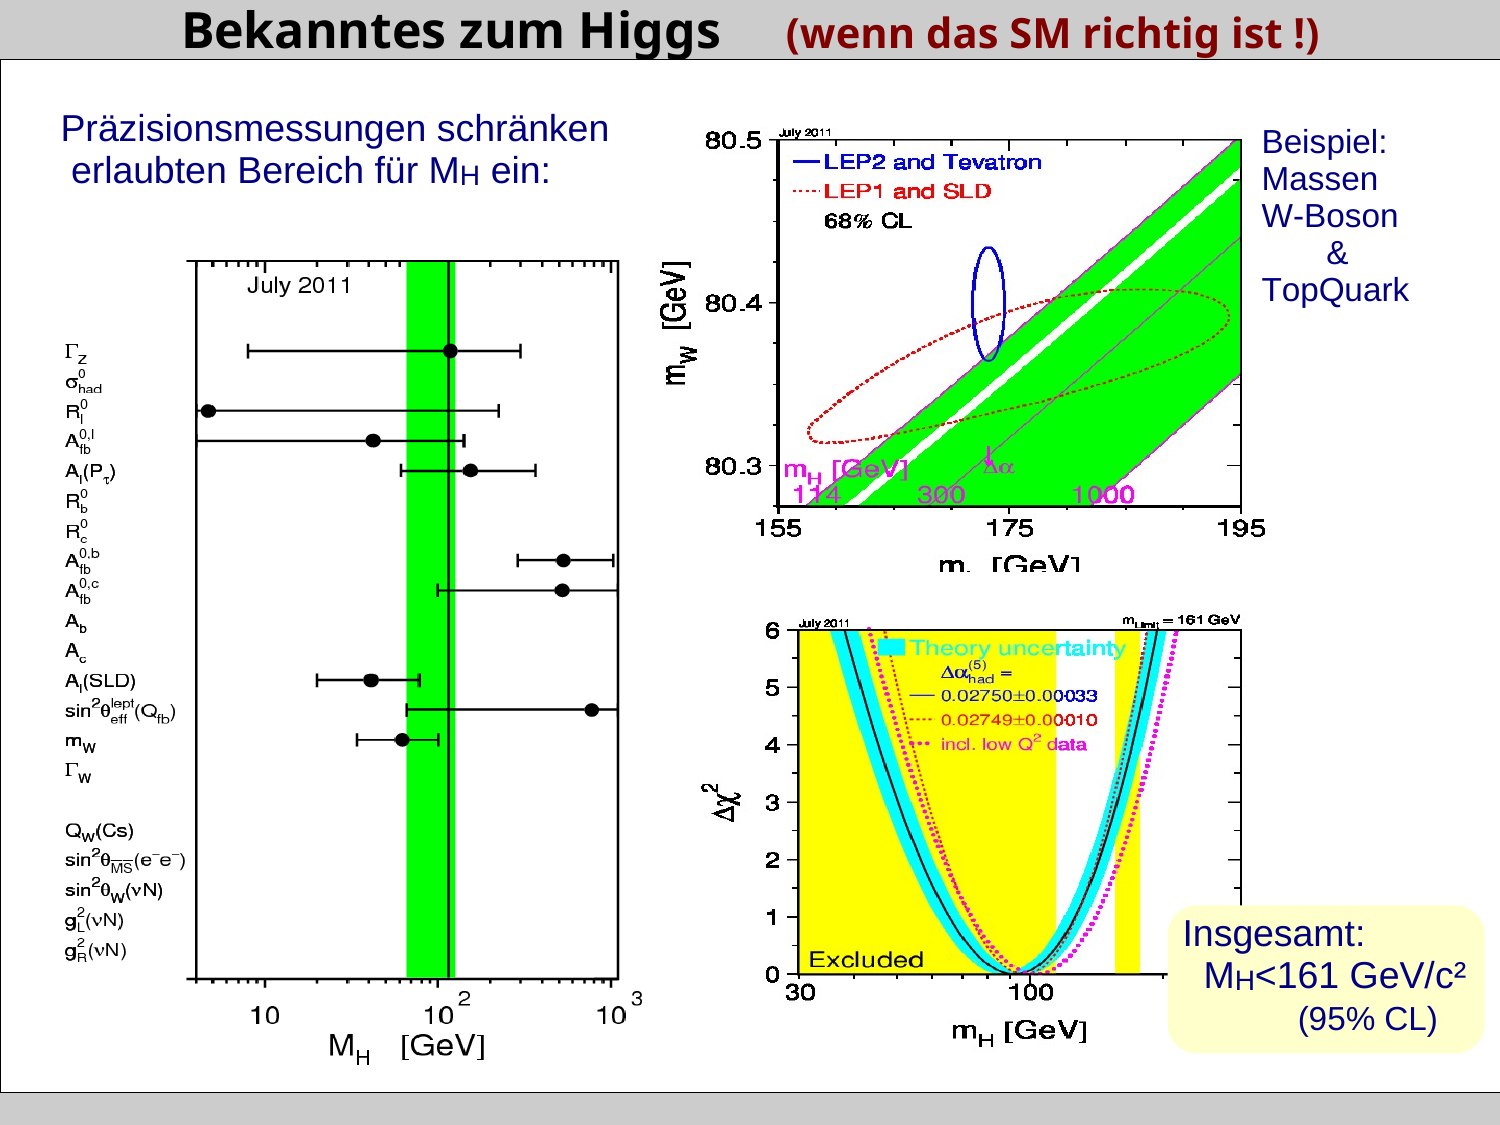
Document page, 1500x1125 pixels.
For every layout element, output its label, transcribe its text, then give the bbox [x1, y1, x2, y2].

text_box Insgesamt: MH<161 GeV/c² (95% CL) [1167, 905, 1485, 1054]
picture [52, 260, 648, 1072]
title Bekanntes zum Higgs (wenn das SM richtig ist !) [3, 0, 1497, 72]
text_box Präzisionsmessungen schränken erlaubten Bereich für MH ein: [45, 100, 625, 207]
picture [655, 78, 1272, 1077]
text_box Beispiel: Massen W-Boson & TopQuark [1246, 116, 1451, 317]
